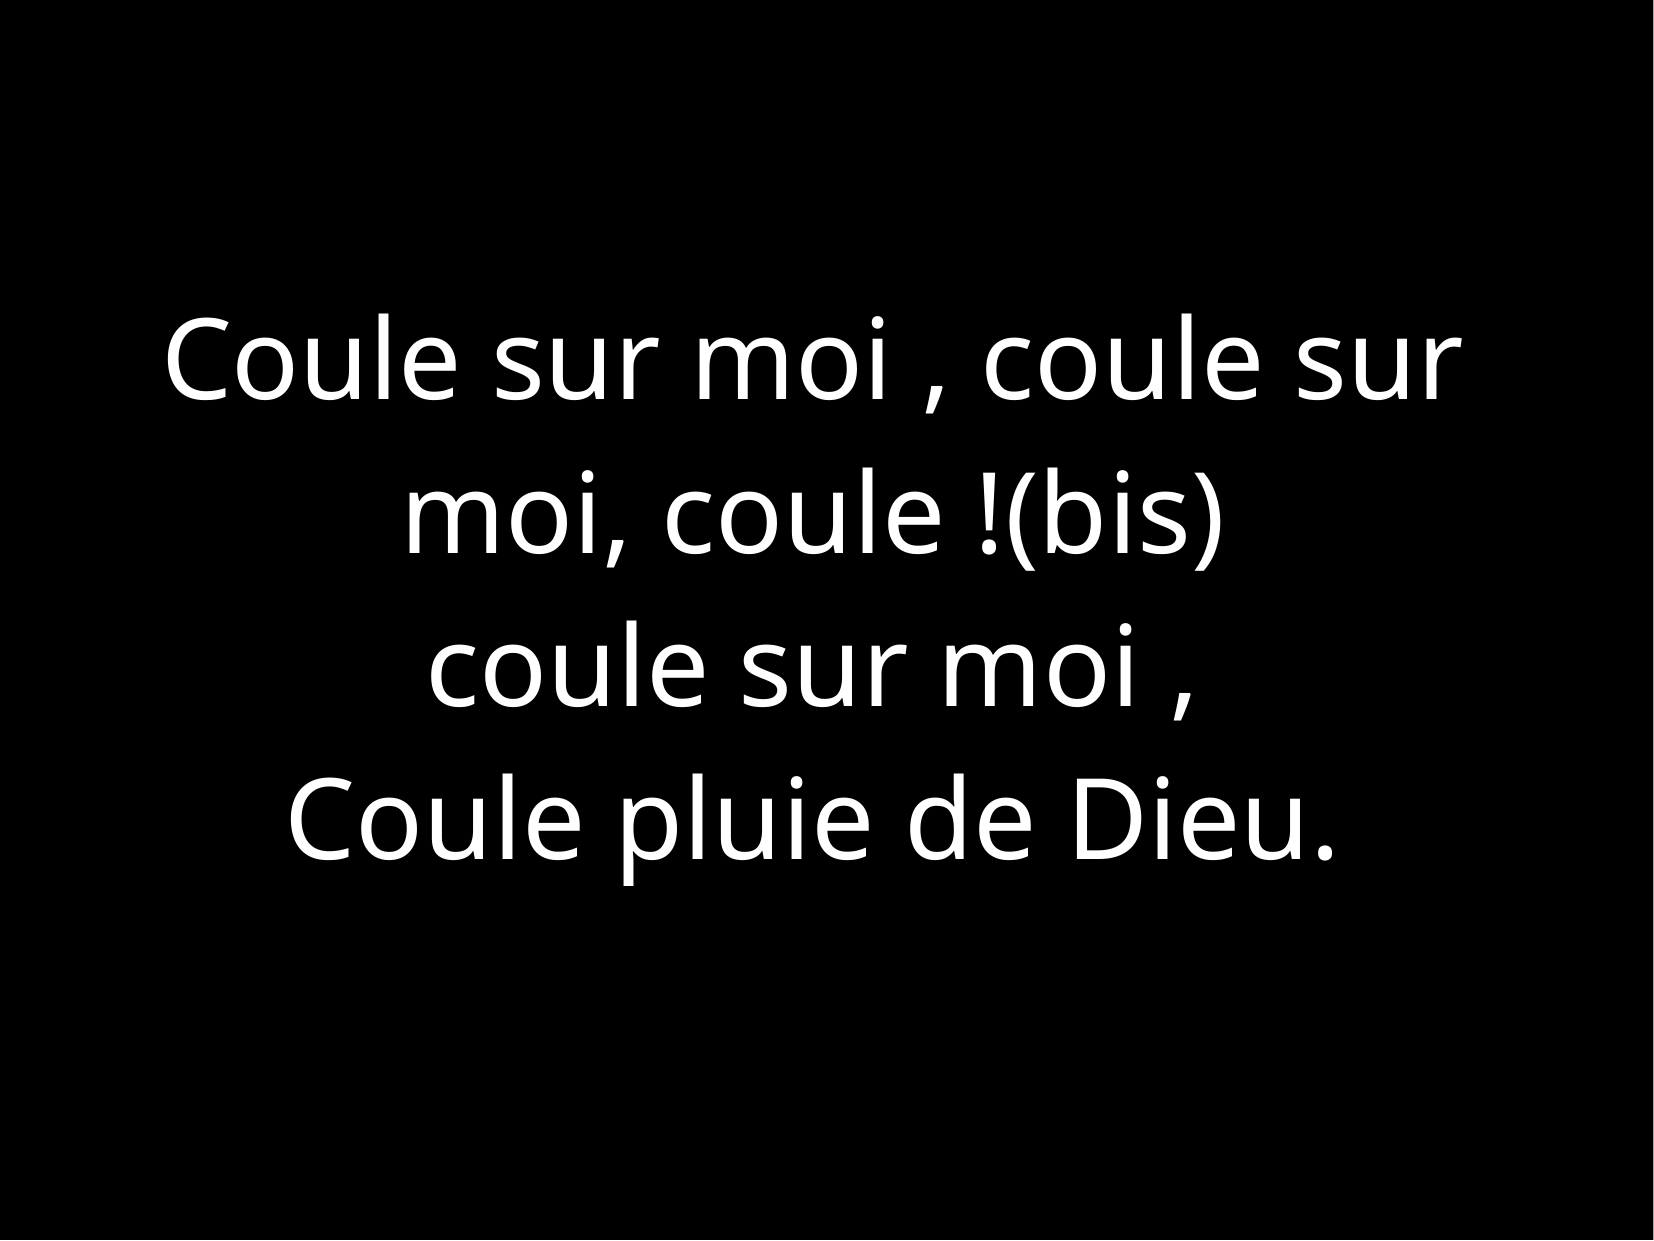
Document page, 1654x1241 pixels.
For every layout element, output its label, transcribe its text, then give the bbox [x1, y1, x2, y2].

subtitle Coule sur moi , coule sur moi, coule !(bis) coule sur moi , Coule pluie de Dieu. [68, 126, 1558, 1200]
